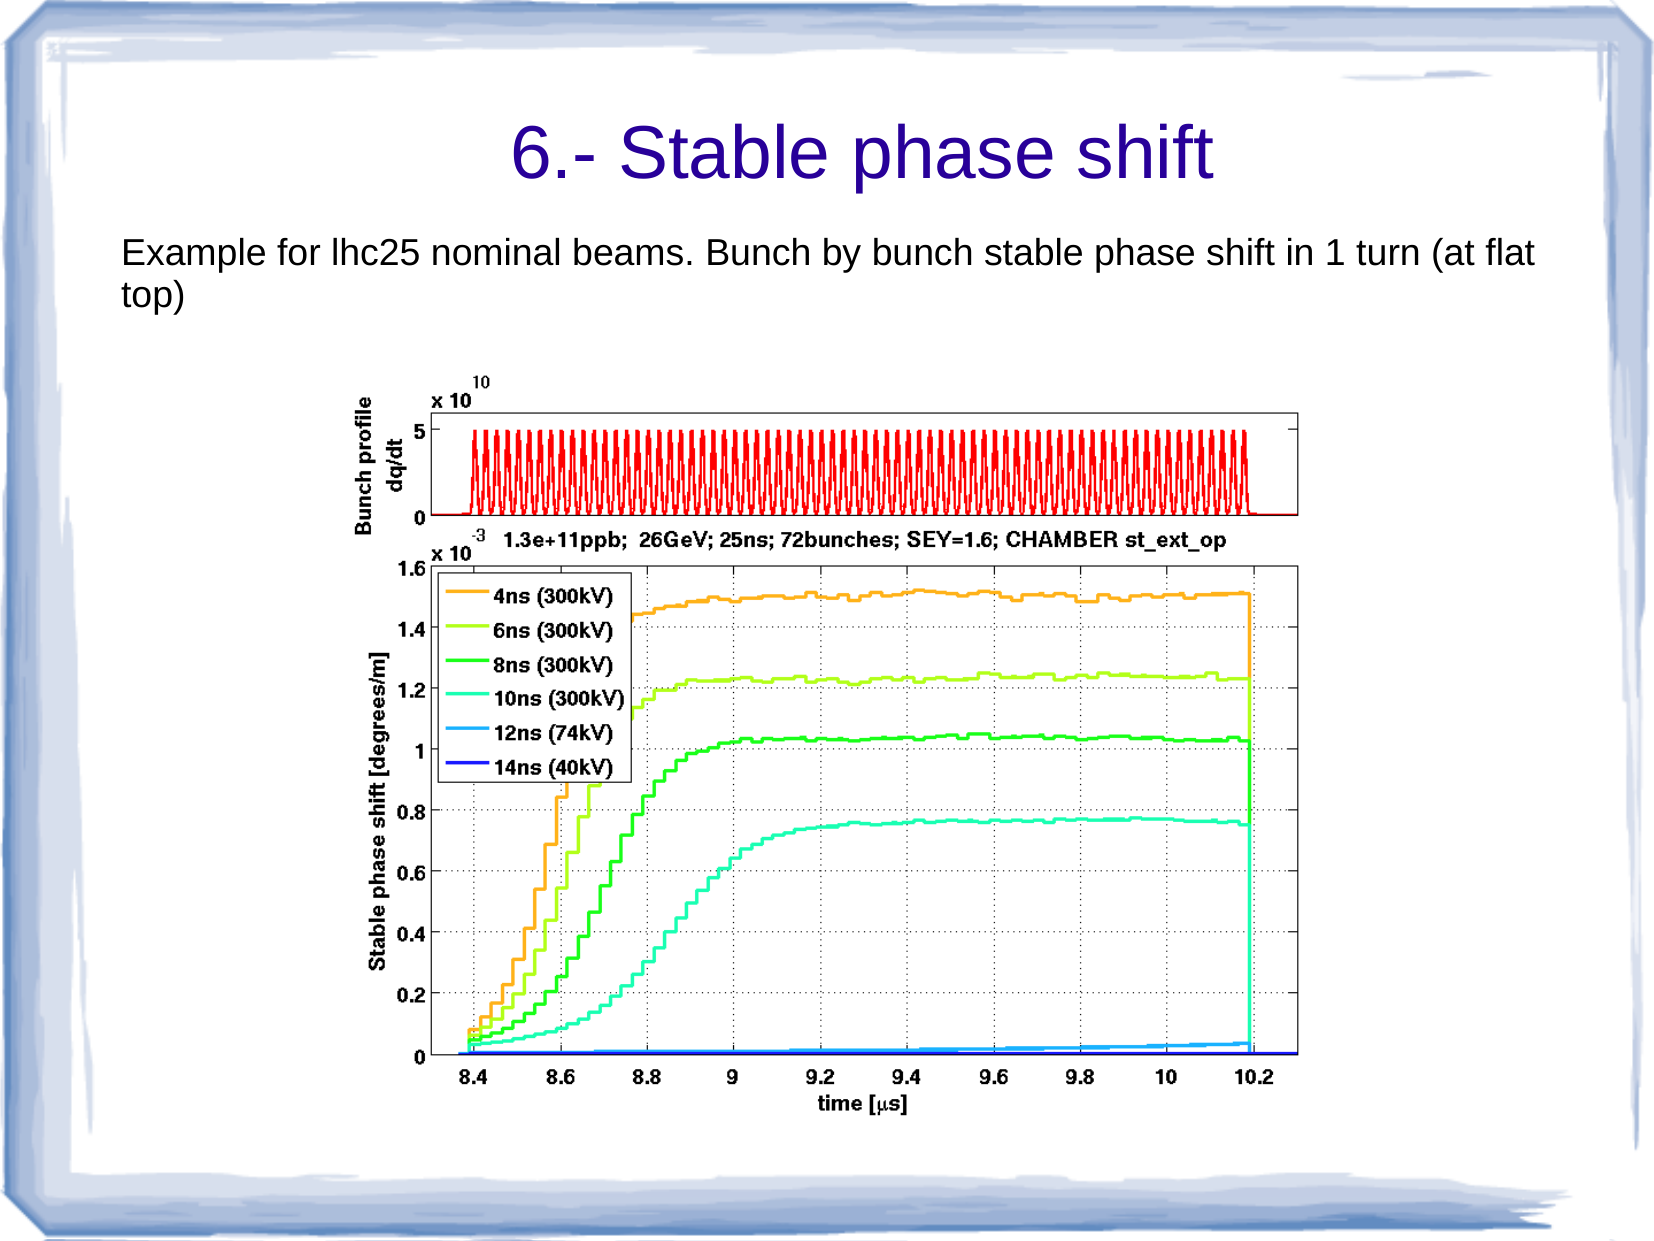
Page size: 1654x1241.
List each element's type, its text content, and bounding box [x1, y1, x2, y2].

title 6.- Stable phase shift [82, 49, 1571, 257]
text_box Example for lhc25 nominal beams. Bunch by bunch stable phase shift in 1 turn (at flat top) [106, 224, 1607, 324]
picture [0, 0, 1654, 1241]
